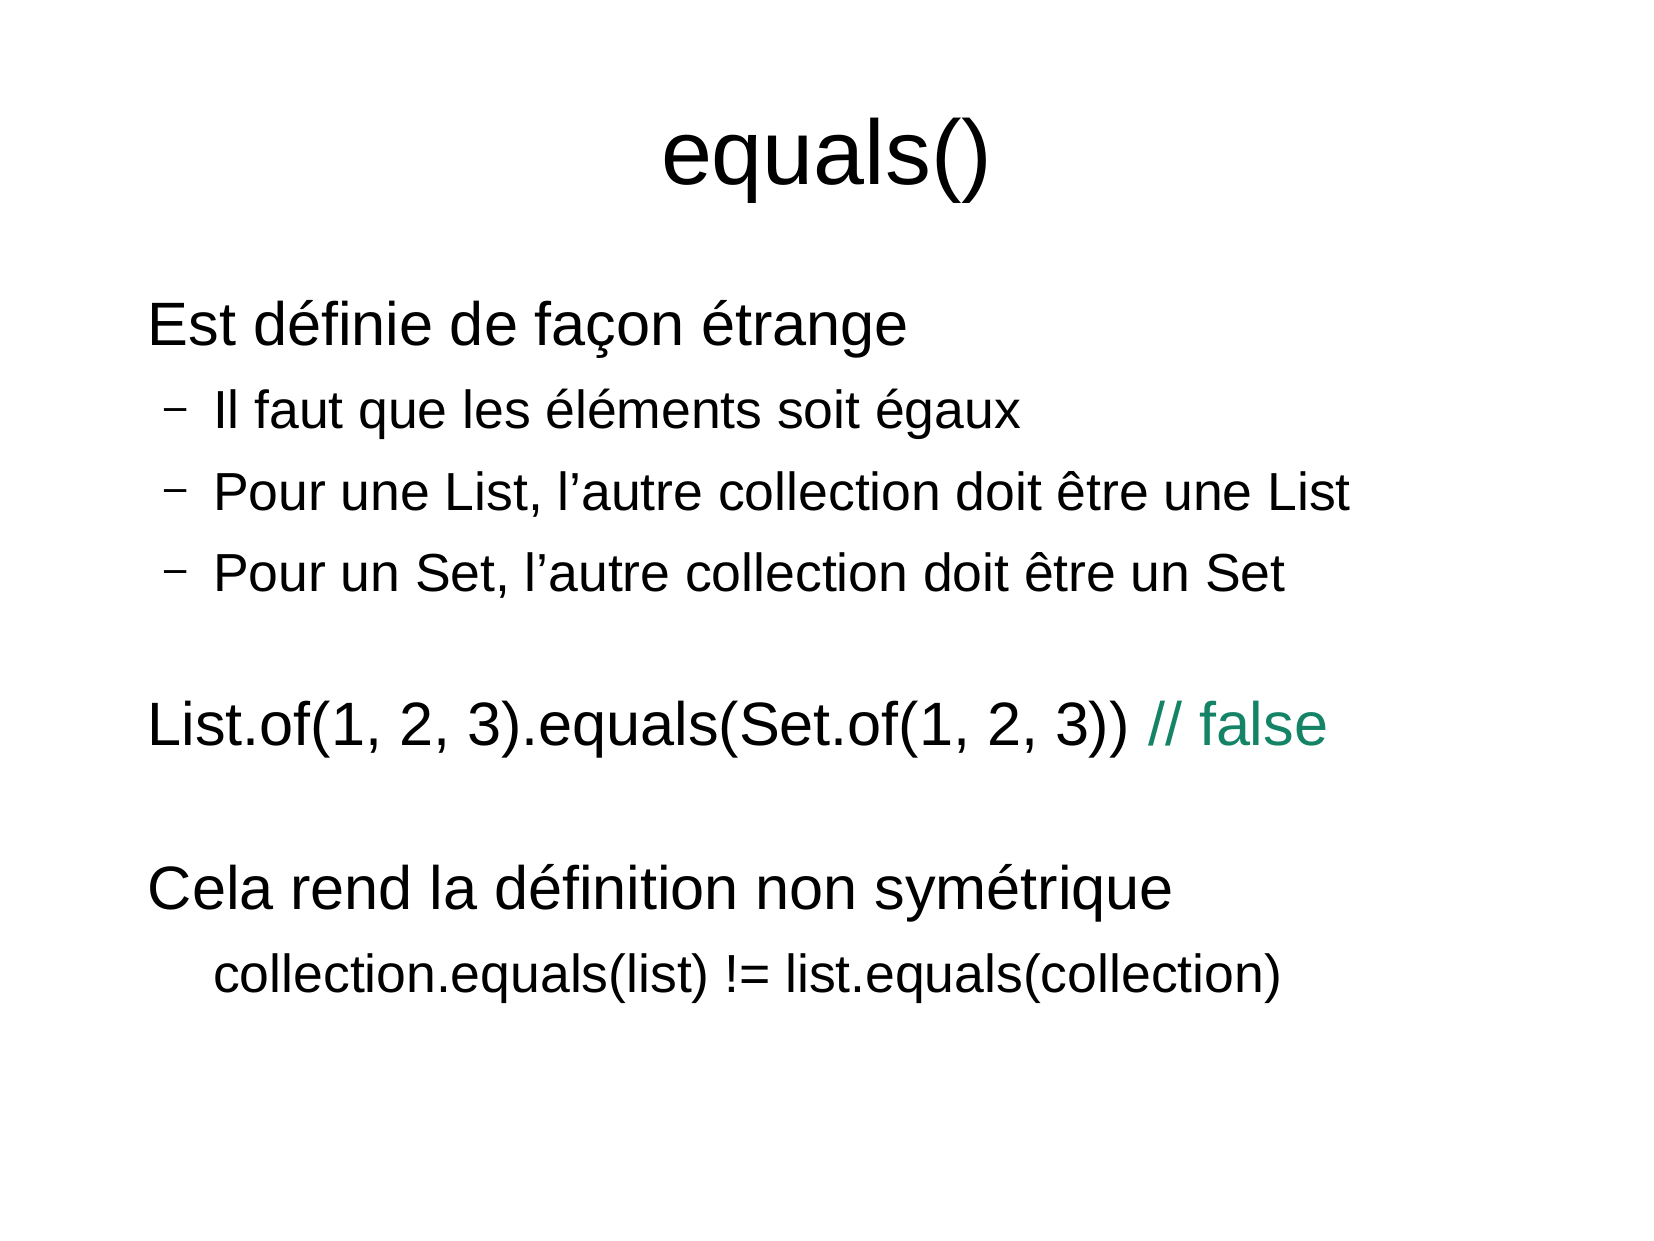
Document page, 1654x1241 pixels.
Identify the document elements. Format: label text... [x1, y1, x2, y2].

title equals() [82, 49, 1571, 257]
list Est définie de façon étrange Il faut que les éléments soit égaux Pour une List, l’autre collection doit être une List Pour un Set, l’autre collection doit être un Set List.of(1, 2, 3).equals(Set.of(1, 2, 3)) // false Cela rend la définition non symétrique collection.equals(list) != list.equals(collection) [82, 290, 1571, 1010]
